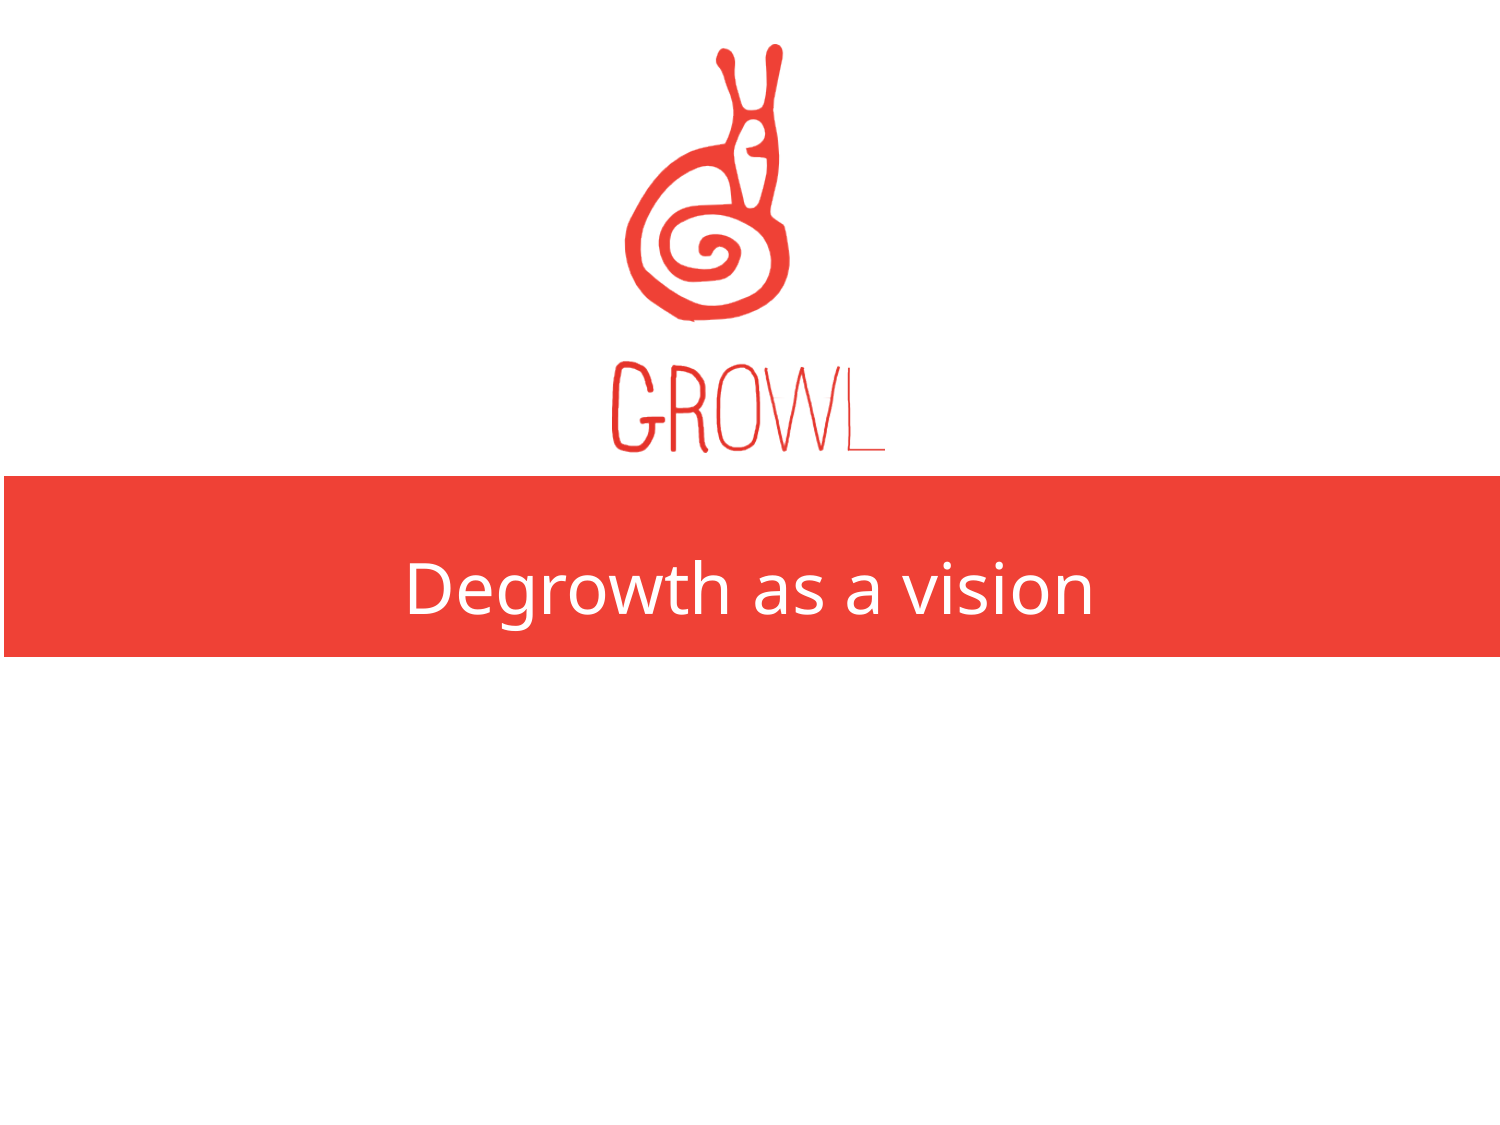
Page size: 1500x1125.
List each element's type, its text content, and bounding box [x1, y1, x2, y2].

title Degrowth as a vision [75, 518, 1425, 656]
picture [612, 44, 885, 453]
